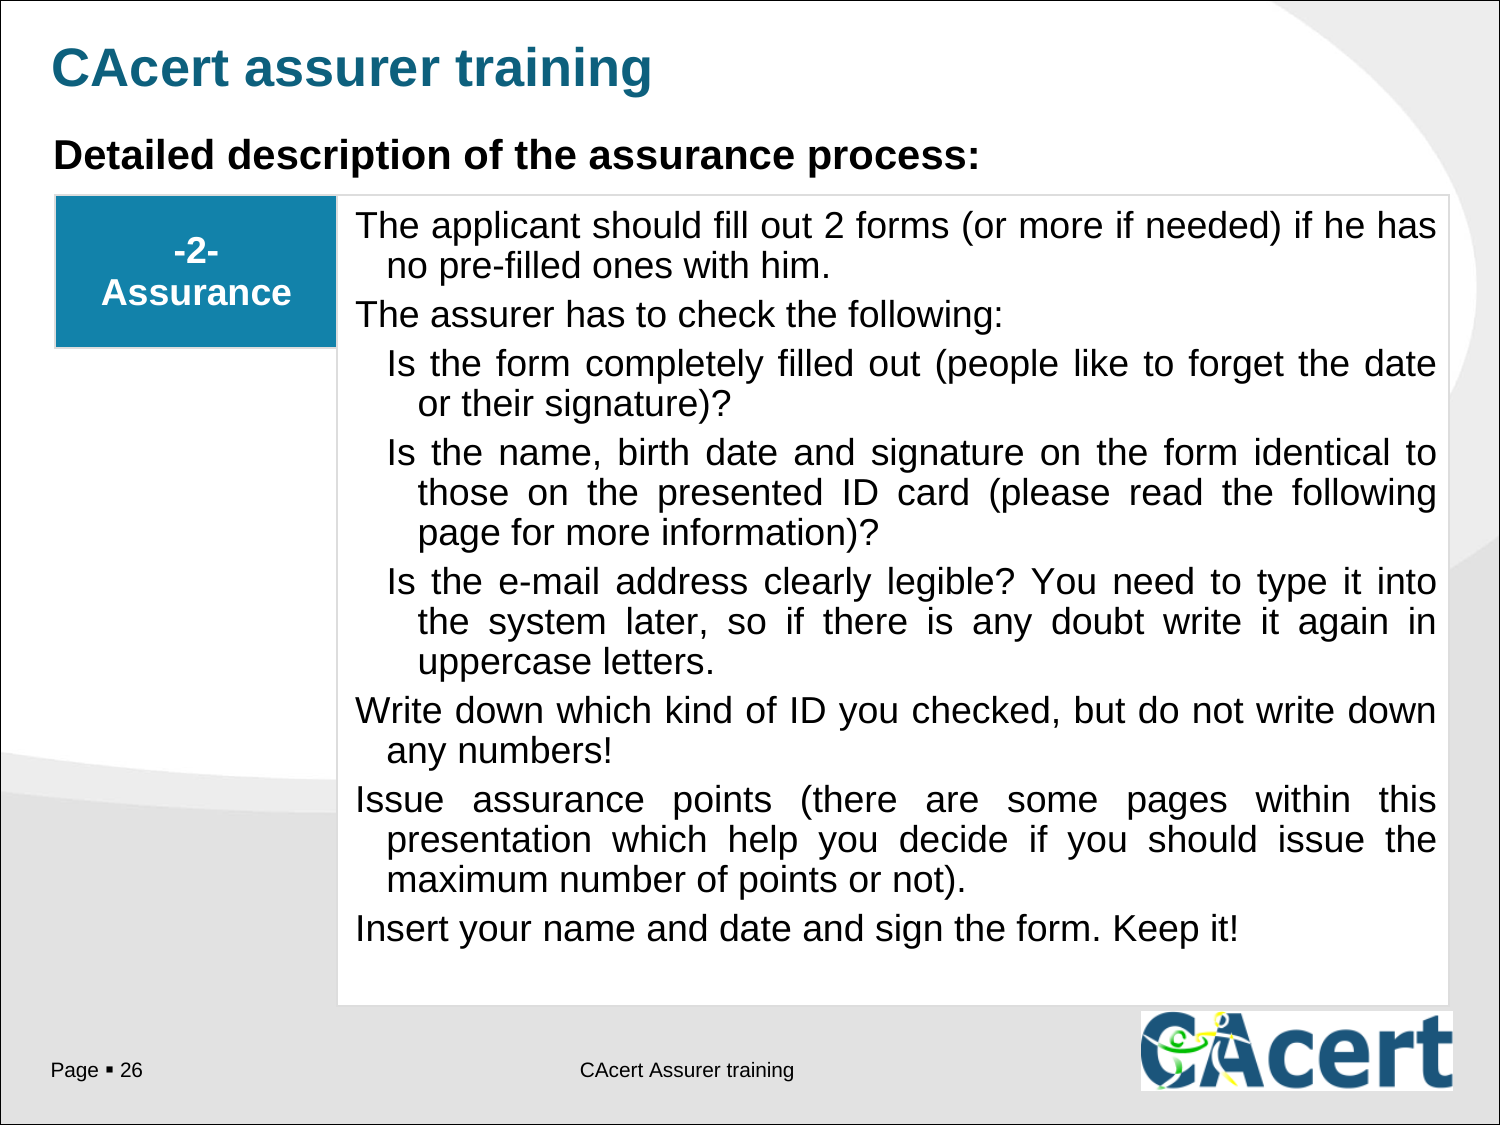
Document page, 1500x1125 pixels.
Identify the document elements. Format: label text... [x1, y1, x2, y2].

picture [1, 1, 1499, 1124]
text_box The applicant should fill out 2 forms (or more if needed) if he has no pre-filled ones with him. The assurer has to check the following: Is the form completely filled out (people like to forget the date or their signature)? Is the name, birth date and signature on the form identical to those on the presented ID card (please read the following page for more information)? Is the e-mail address clearly legible? You need to type it into the system later, so if there is any doubt write it again in uppercase letters. Write down which kind of ID you checked, but do not write down any numbers! Issue assurance points (there are some pages within this presentation which help you decide if you should issue the maximum number of points or not). Insert your name and date and sign the form. Keep it! [337, 194, 1450, 1007]
text_box -2- Assurance [55, 194, 337, 349]
text_box Detailed description of the assurance process: [53, 125, 1451, 185]
title CAcert assurer training [51, 19, 1450, 118]
